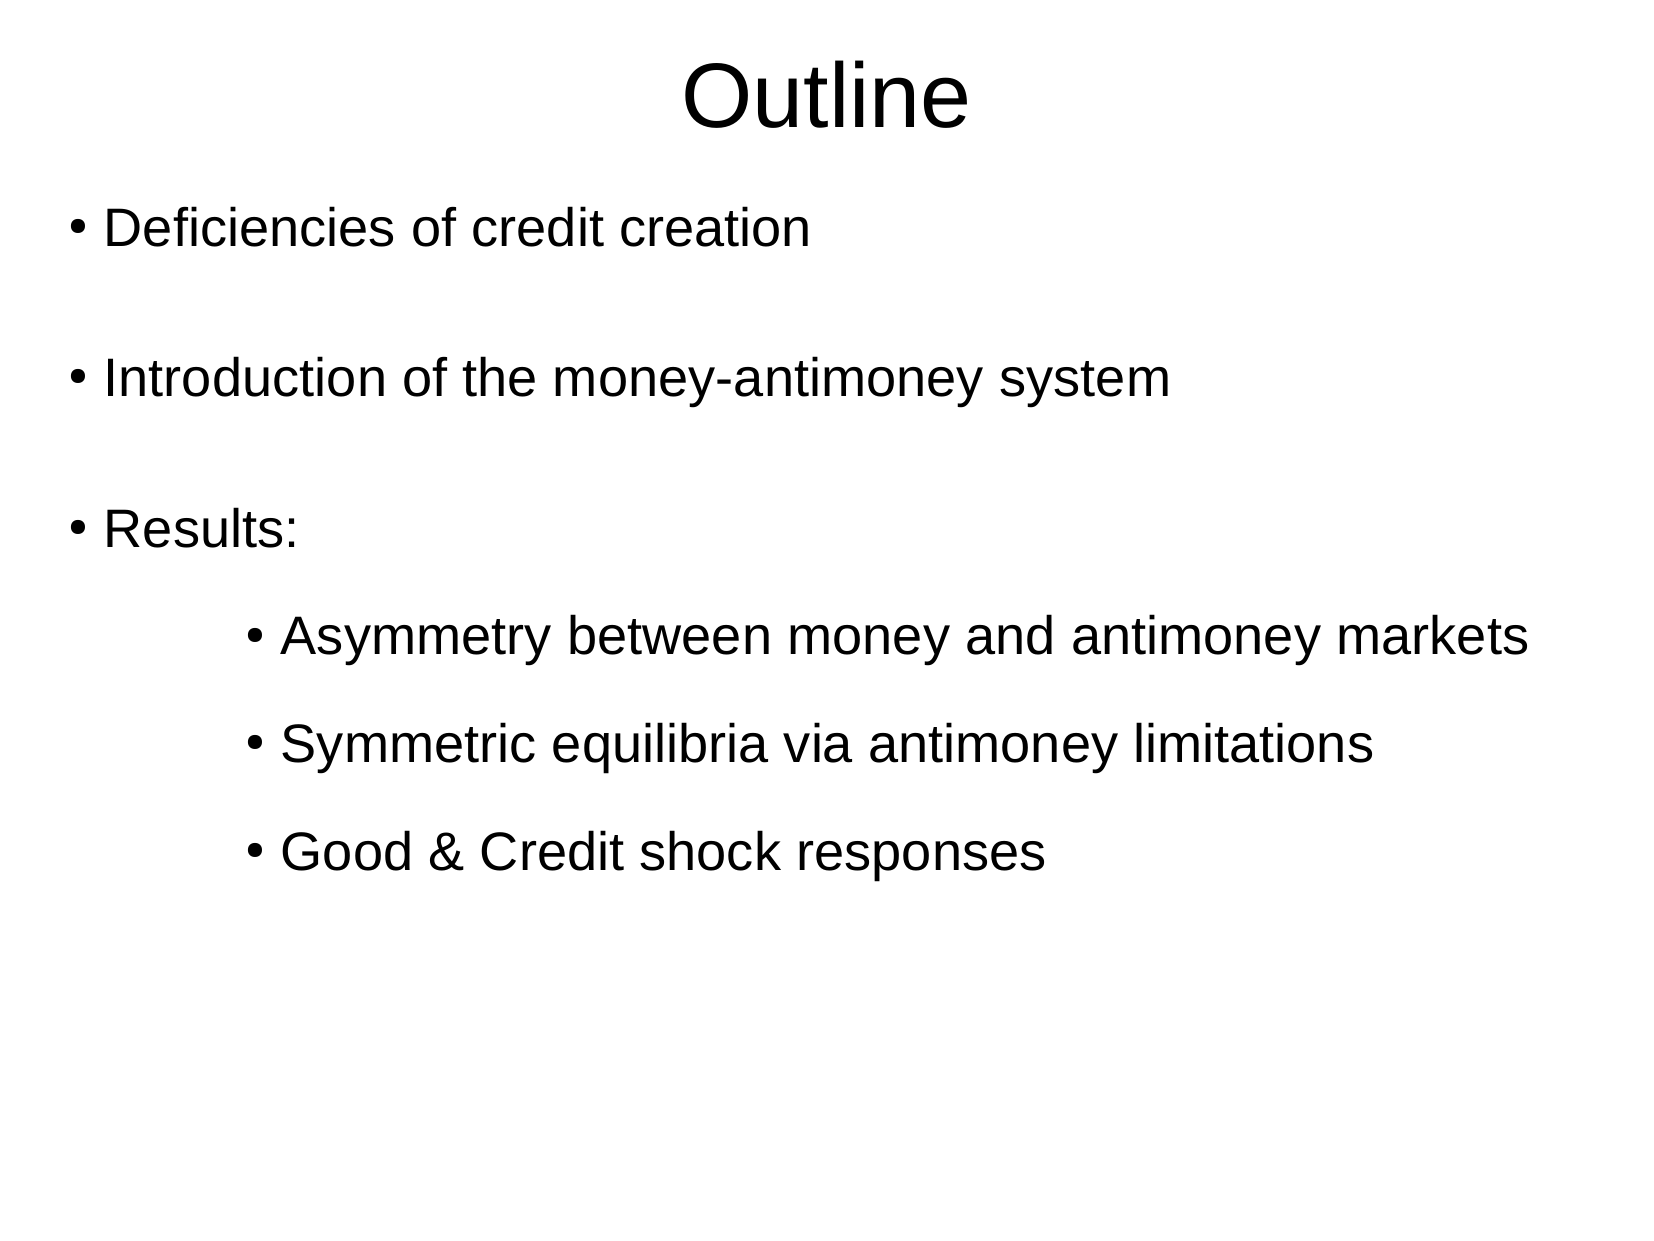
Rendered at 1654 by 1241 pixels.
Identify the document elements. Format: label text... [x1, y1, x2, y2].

title Outline [82, 44, 1571, 147]
text_box Deficiencies of credit creation Introduction of the money-antimoney system Results: Asymmetry between money and antimoney markets Symmetric equilibria via antimoney limitations Good & Credit shock responses [53, 189, 1646, 951]
